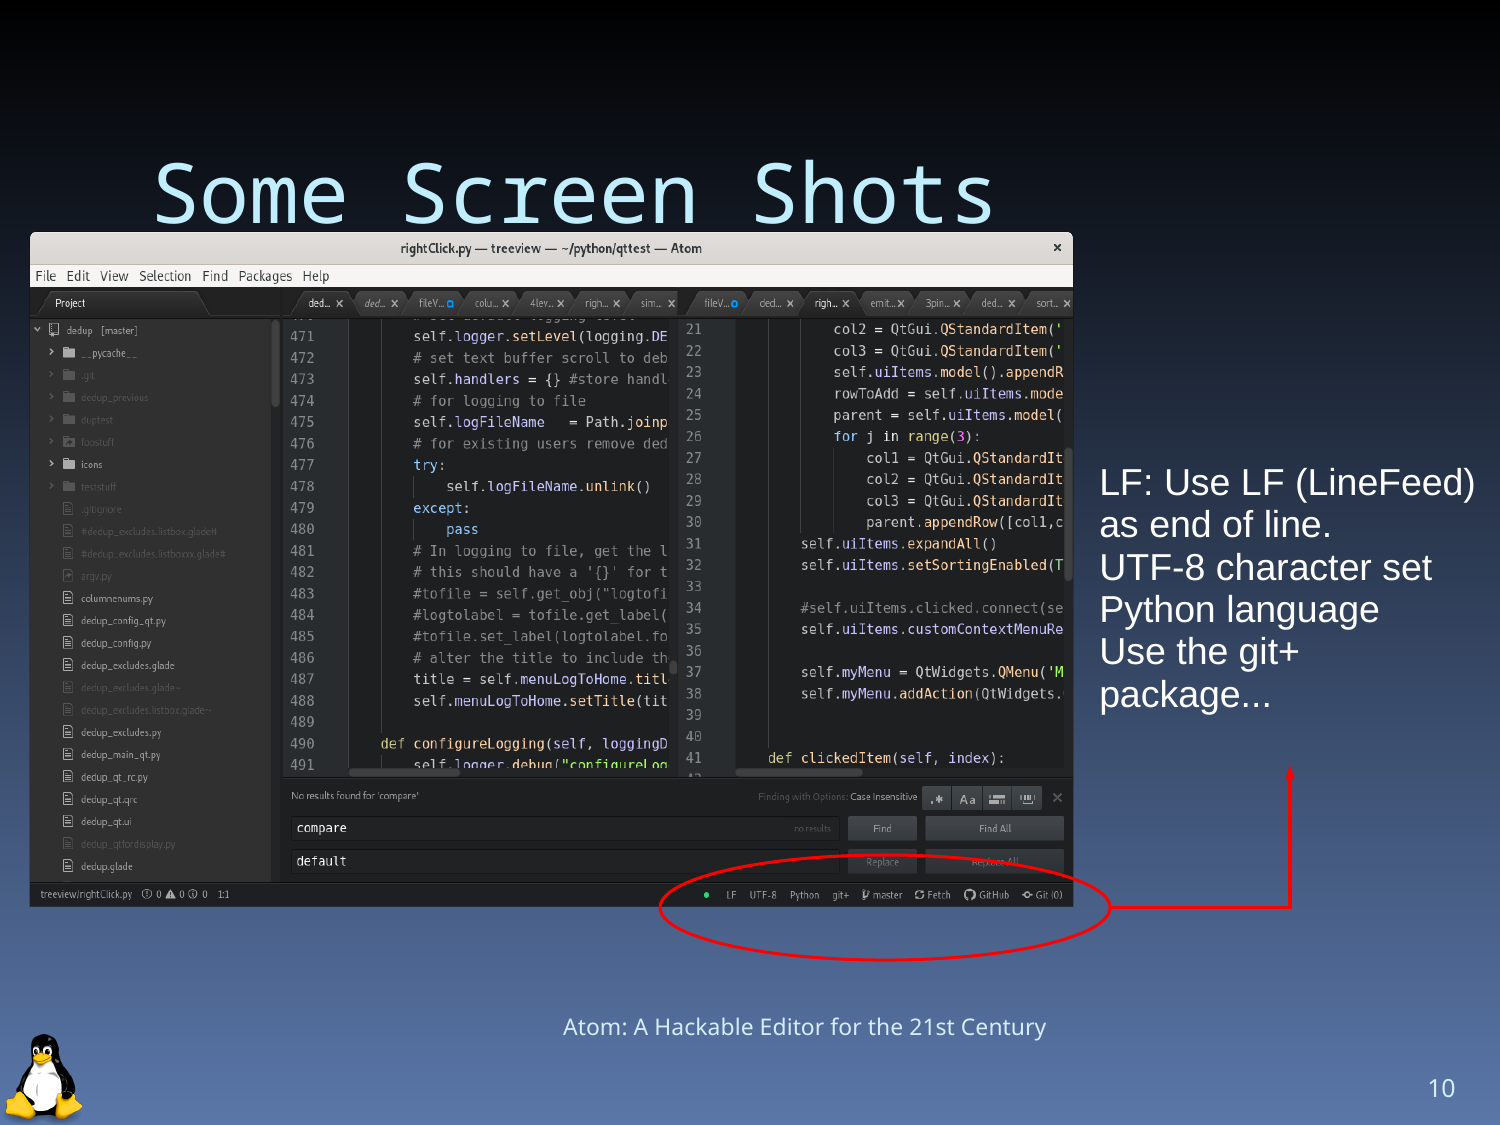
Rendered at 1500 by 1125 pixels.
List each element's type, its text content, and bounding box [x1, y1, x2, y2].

title Some Screen Shots [149, 84, 1425, 299]
text_box [660, 855, 1110, 961]
picture [21, 224, 1081, 916]
picture [0, 1034, 82, 1125]
text_box LF: Use LF (LineFeed) as end of line. UTF-8 character set Python language Use the git+ package... [1095, 464, 1486, 766]
